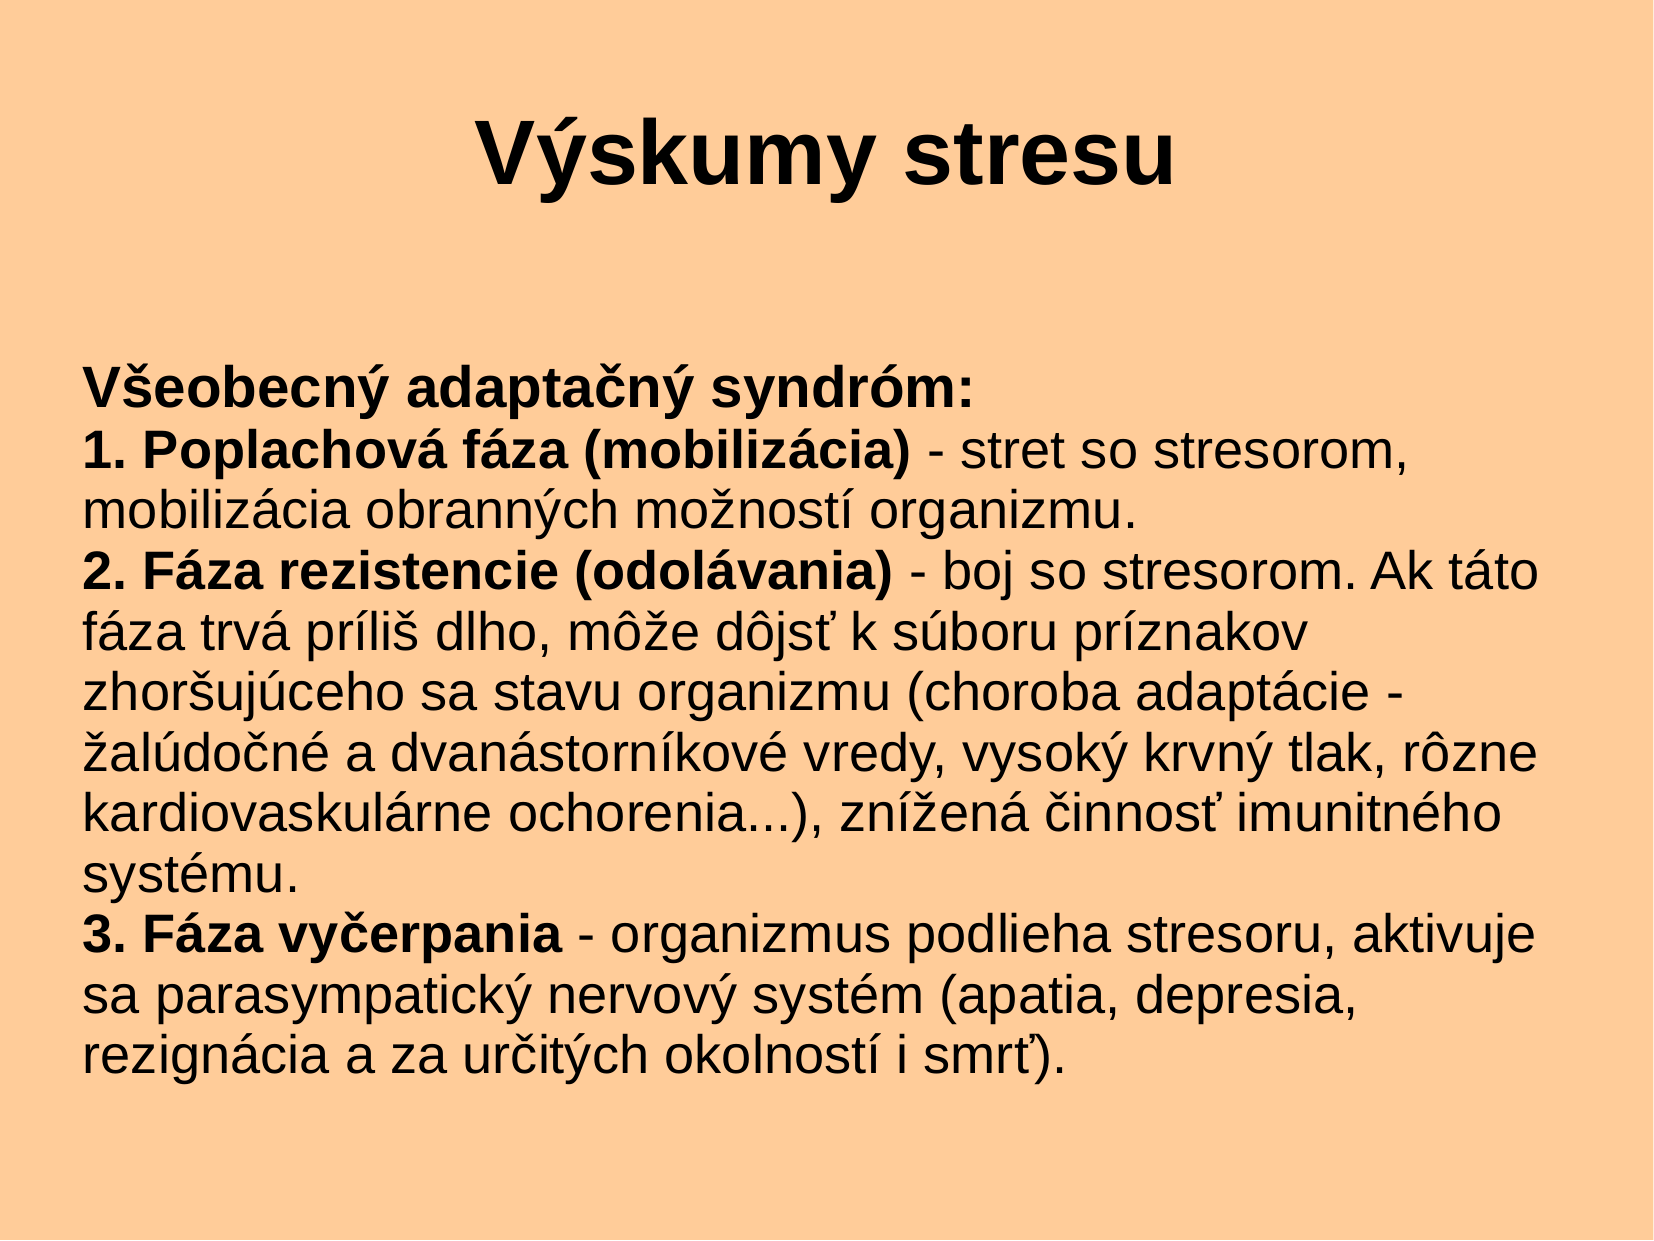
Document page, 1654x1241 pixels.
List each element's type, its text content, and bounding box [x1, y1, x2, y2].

title Výskumy stresu [82, 49, 1571, 257]
subtitle Všeobecný adaptačný syndróm: 1. Poplachová fáza (mobilizácia) - stret so stresorom, mobilizácia obranných možností organizmu. 2. Fáza rezistencie (odolávania) - boj so stresorom. Ak táto fáza trvá príliš dlho, môže dôjsť k súboru príznakov zhoršujúceho sa stavu organizmu (choroba adaptácie - žalúdočné a dvanástorníkové vredy, vysoký krvný tlak, rôzne kardiovaskulárne ochorenia...), znížená činnosť imunitného systému. 3. Fáza vyčerpania - organizmus podlieha stresoru, aktivuje sa parasympatický nervový systém (apatia, depresia, rezignácia a za určitých okolností i smrť). [82, 354, 1571, 1173]
